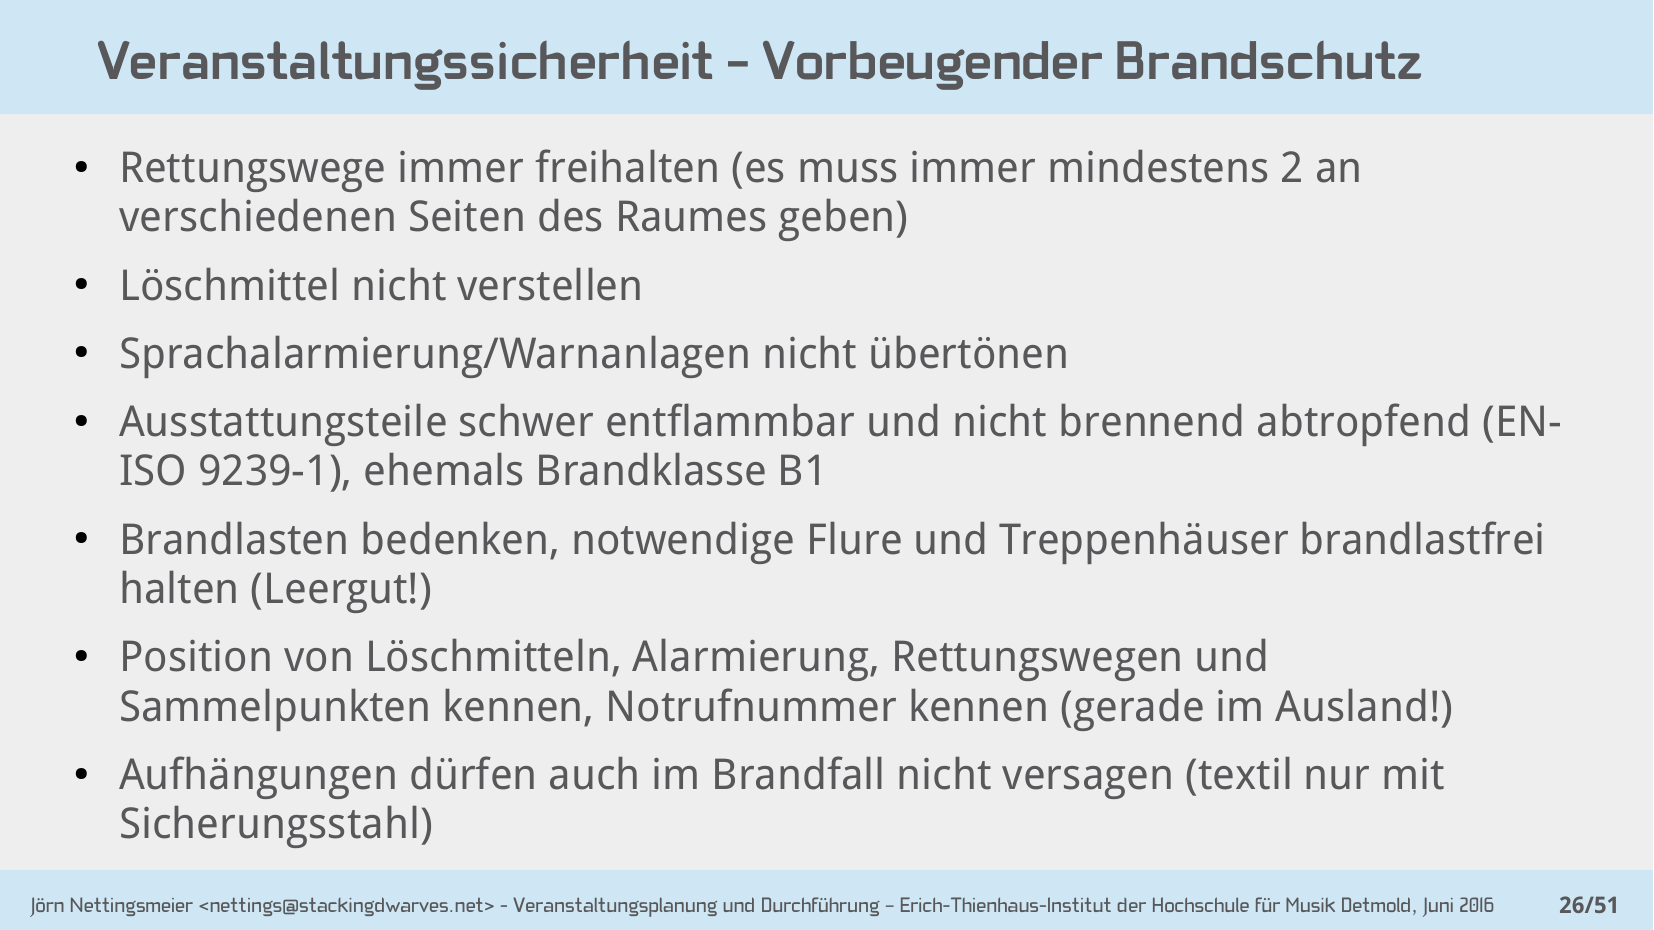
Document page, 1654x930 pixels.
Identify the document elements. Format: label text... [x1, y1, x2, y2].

list Rettungswege immer freihalten (es muss immer mindestens 2 an verschiedenen Seiten des Raumes geben) Löschmittel nicht verstellen Sprachalarmierung/Warnanlagen nicht übertönen Ausstattungsteile schwer entflammbar und nicht brennend abtropfend (EN-ISO 9239-1), ehemals Brandklasse B1 Brandlasten bedenken, notwendige Flure und Treppenhäuser brandlastfrei halten (Leergut!) Position von Löschmitteln, Alarmierung, Rettungswegen und Sammelpunkten kennen, Notrufnummer kennen (gerade im Ausland!) Aufhängungen dürfen auch im Brandfall nicht versagen (textil nur mit Sicherungsstahl) [58, 142, 1576, 854]
title Veranstaltungssicherheit – Vorbeugender Brandschutz [97, 0, 1537, 137]
